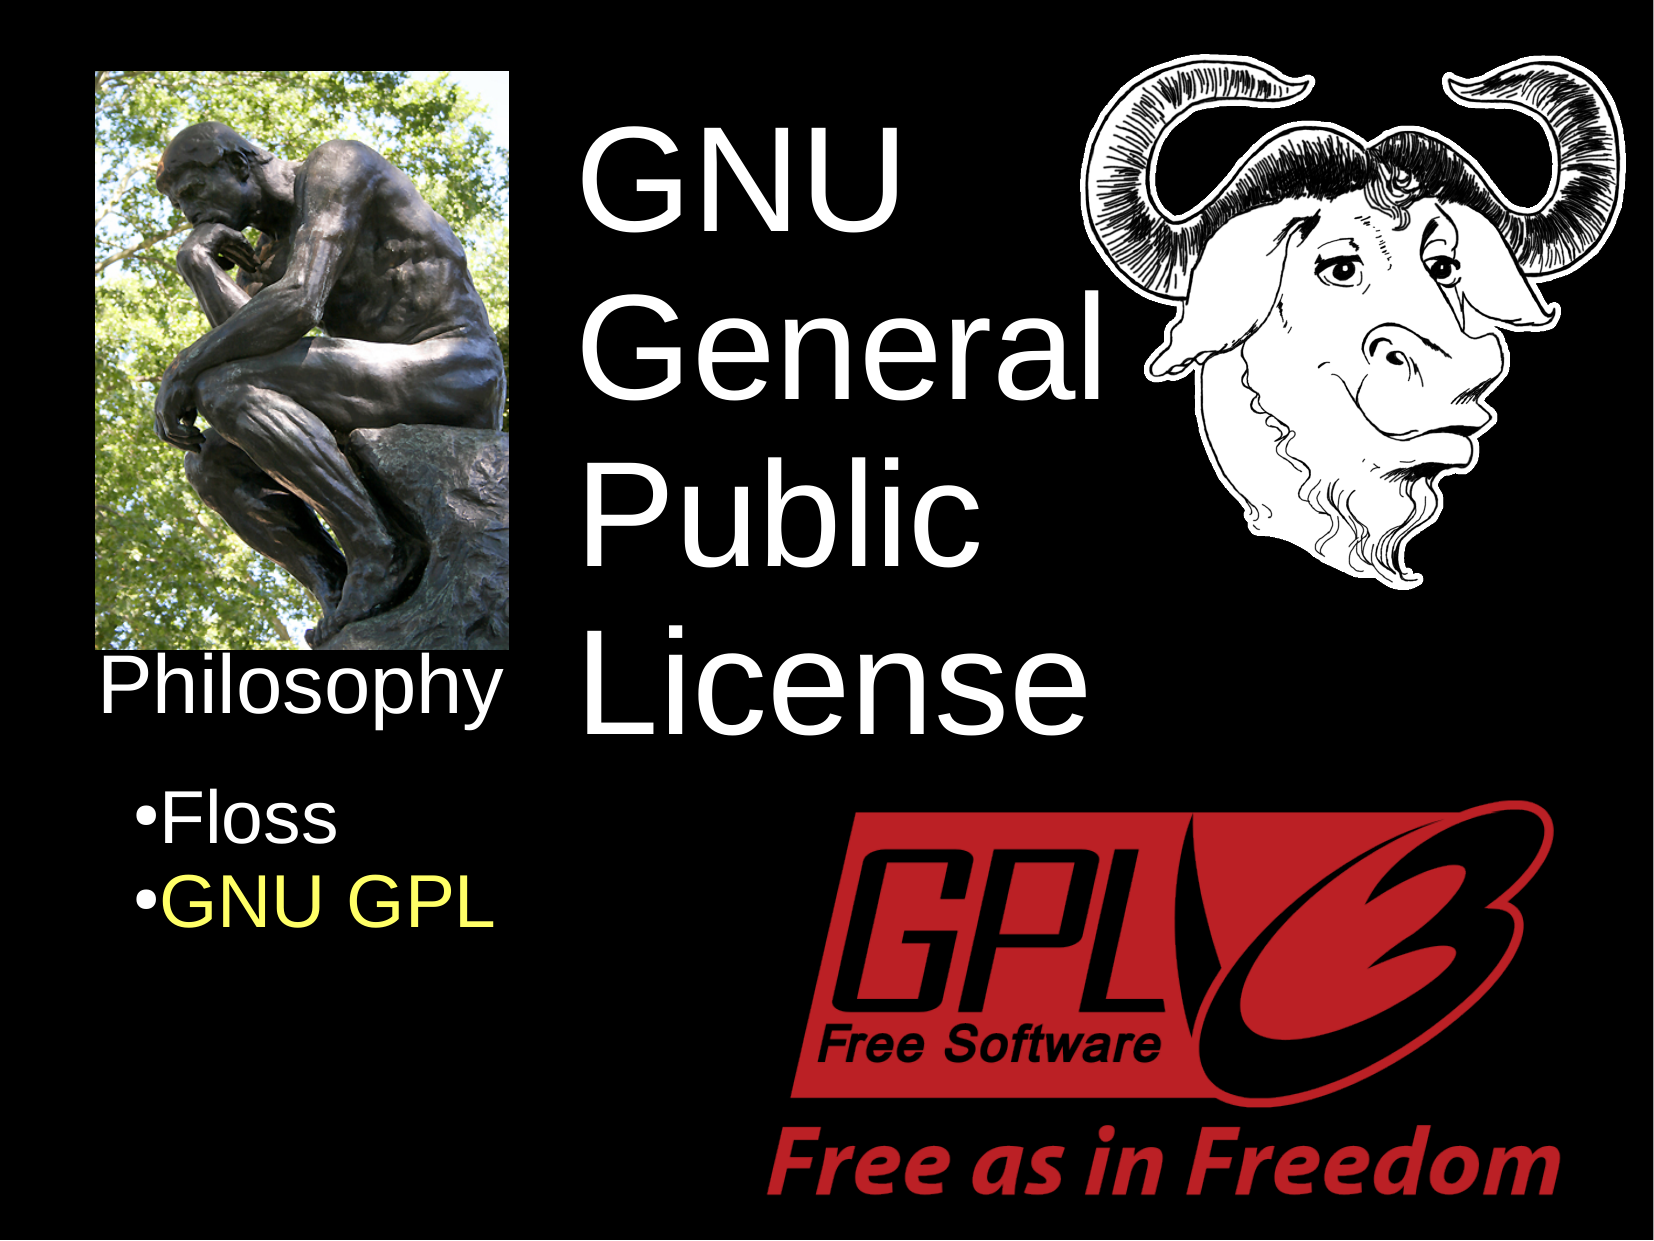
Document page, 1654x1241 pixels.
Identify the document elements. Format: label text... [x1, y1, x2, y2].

text_box GNU General Public License [561, 88, 1125, 774]
picture [95, 71, 509, 630]
text_box Floss GNU GPL [118, 767, 512, 951]
picture [1033, 0, 1654, 621]
picture [762, 797, 1565, 1200]
text_box Philosophy [82, 630, 520, 739]
